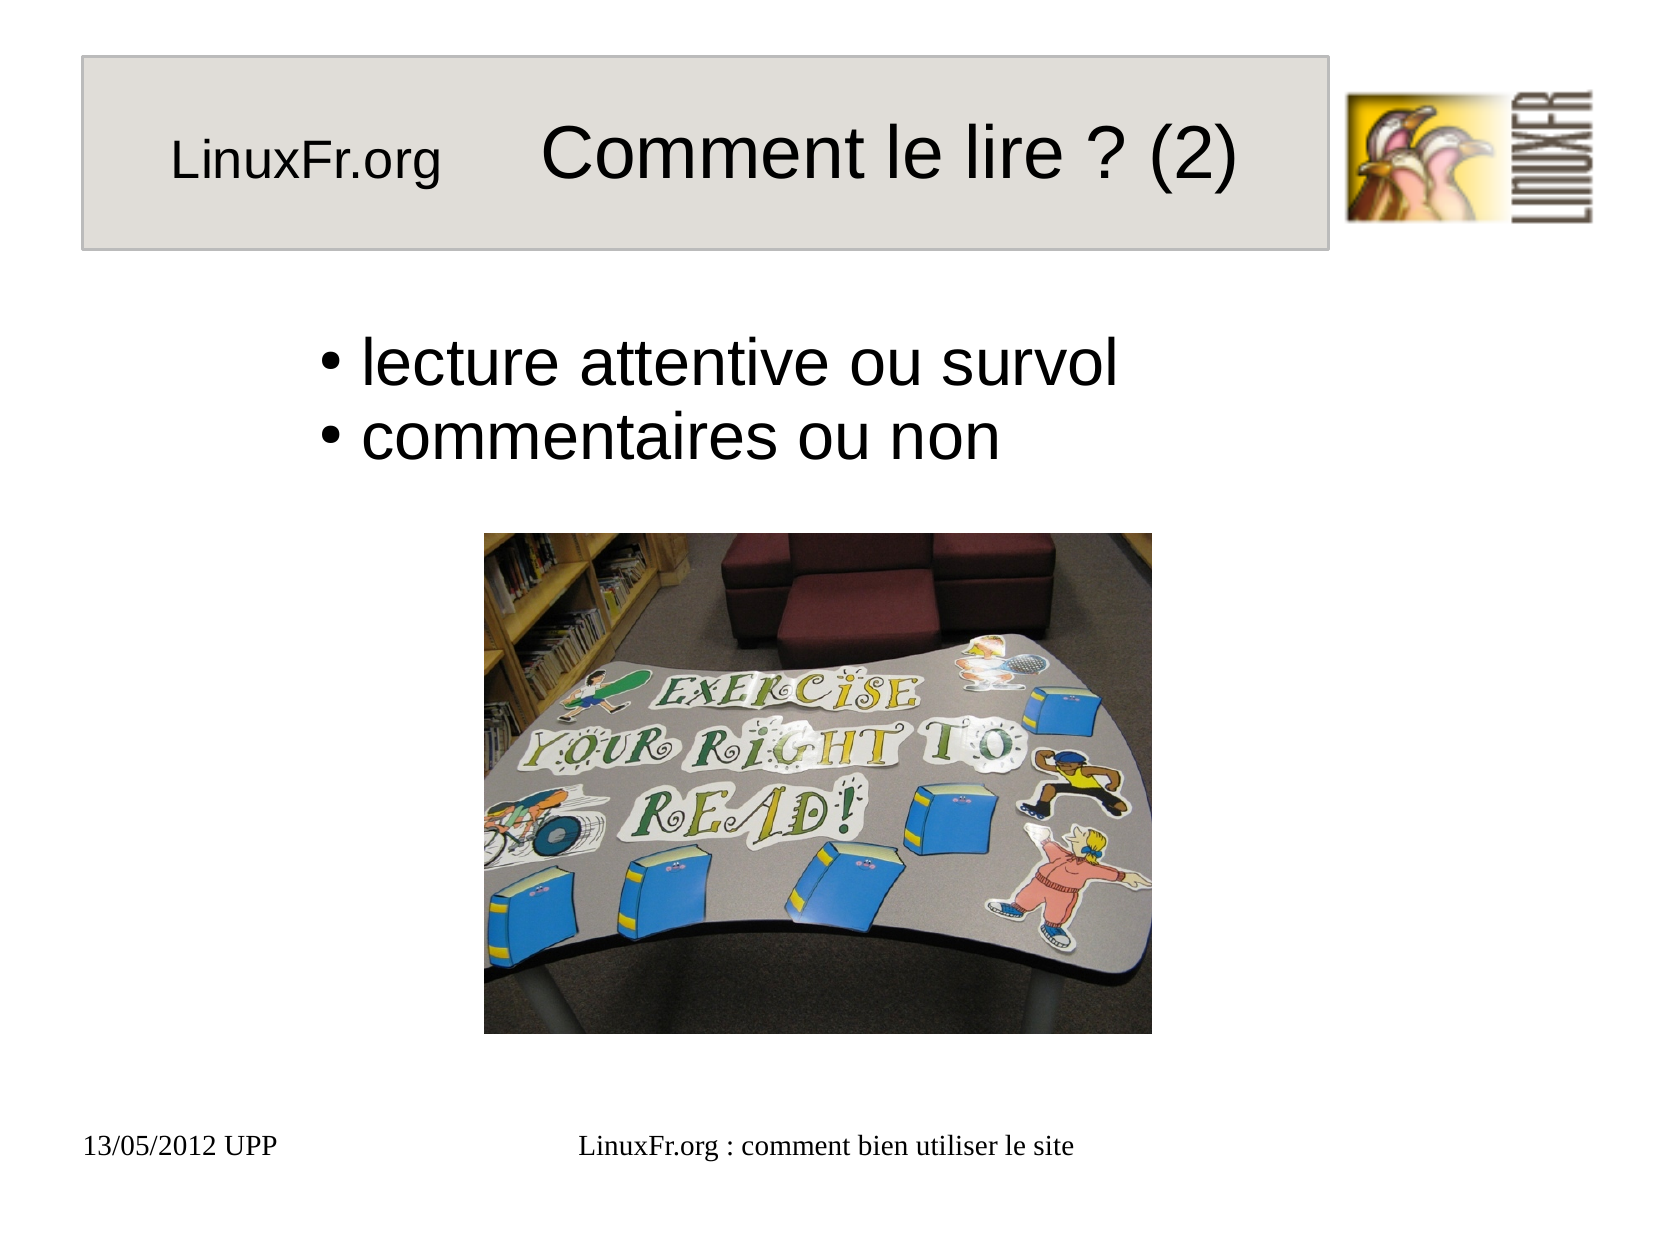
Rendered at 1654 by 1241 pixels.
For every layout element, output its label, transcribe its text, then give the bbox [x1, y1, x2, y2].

picture [1341, 88, 1601, 229]
title LinuxFr.org Comment le lire ? (2) [82, 56, 1329, 250]
picture [484, 533, 1152, 1034]
subtitle lecture attentive ou survol commentaires ou non [318, 324, 1418, 478]
